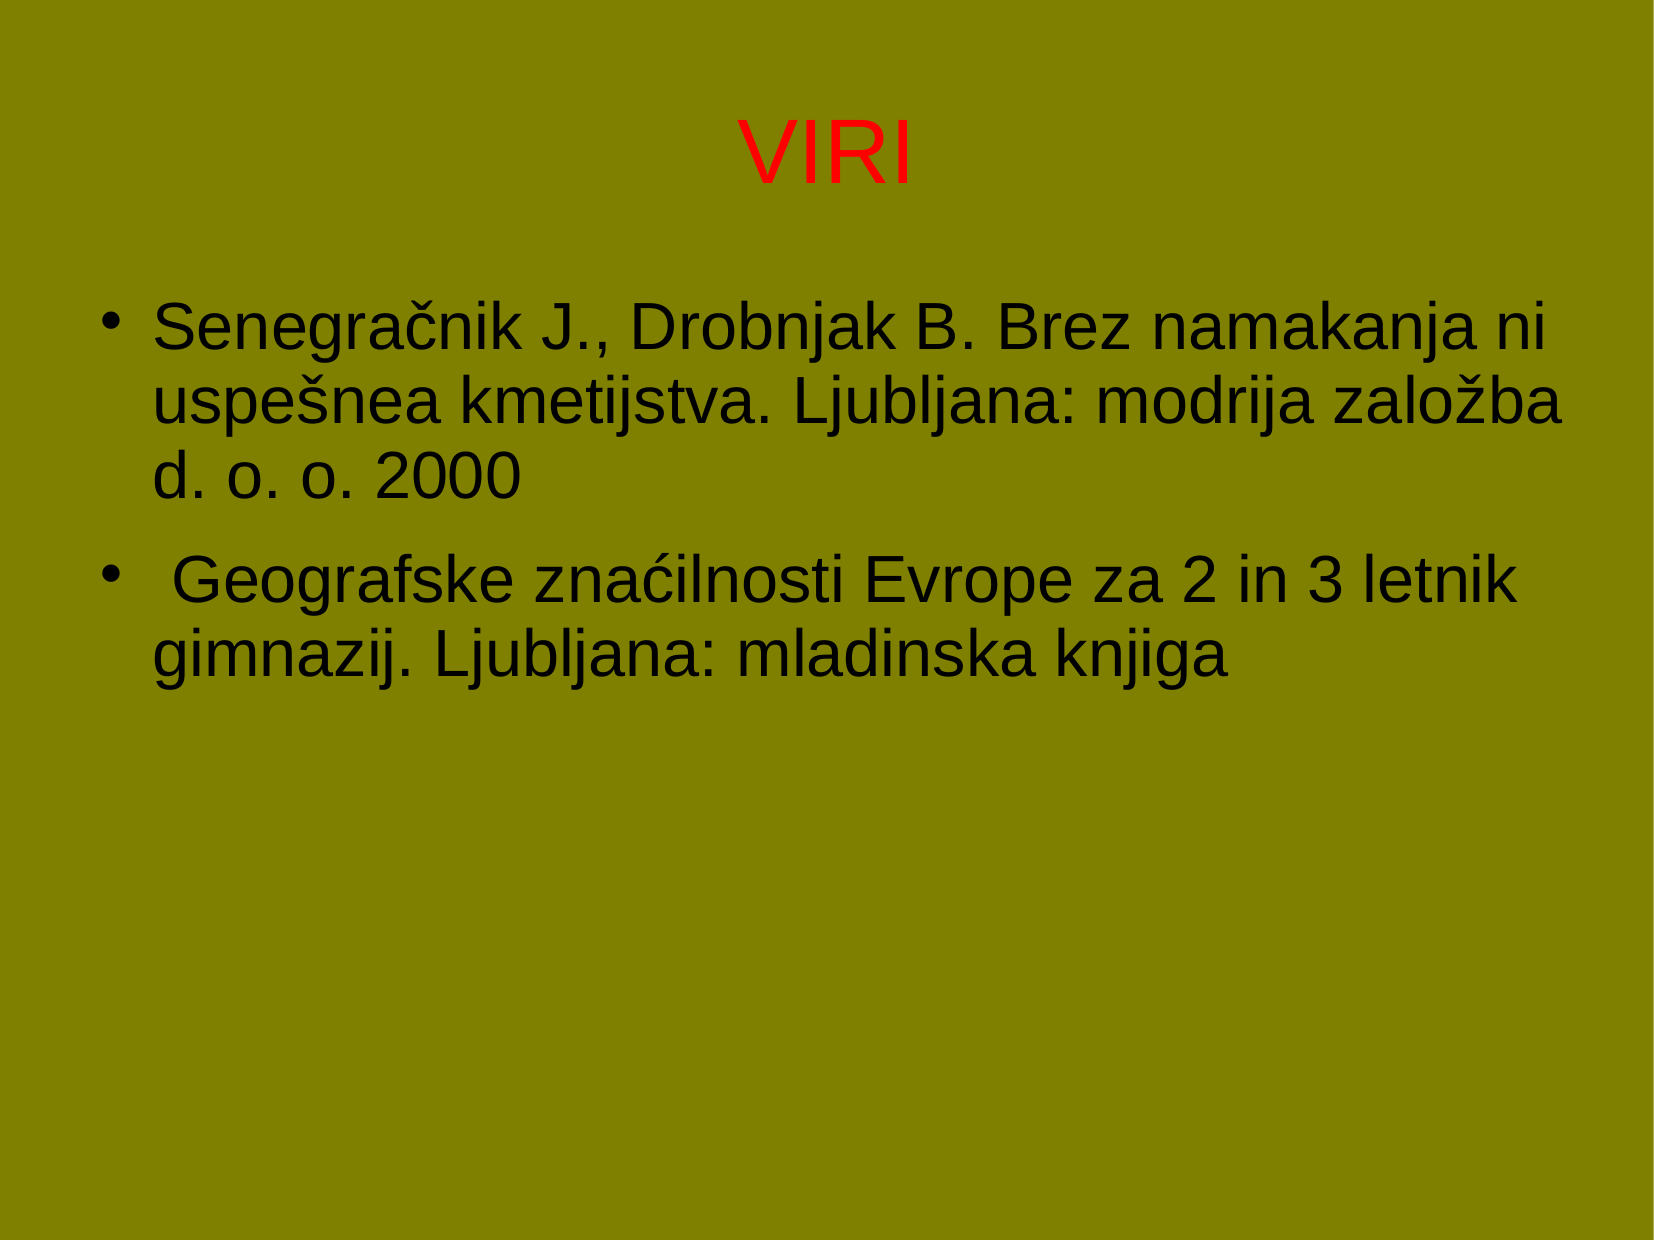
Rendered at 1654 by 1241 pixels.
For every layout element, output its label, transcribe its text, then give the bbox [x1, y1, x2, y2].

list Senegračnik J., Drobnjak B. Brez namakanja ni uspešnea kmetijstva. Ljubljana: modrija založba d. o. o. 2000 Geografske znaćilnosti Evrope za 2 in 3 letnik gimnazij. Ljubljana: mladinska knjiga [82, 290, 1571, 1094]
title VIRI [82, 56, 1571, 250]
